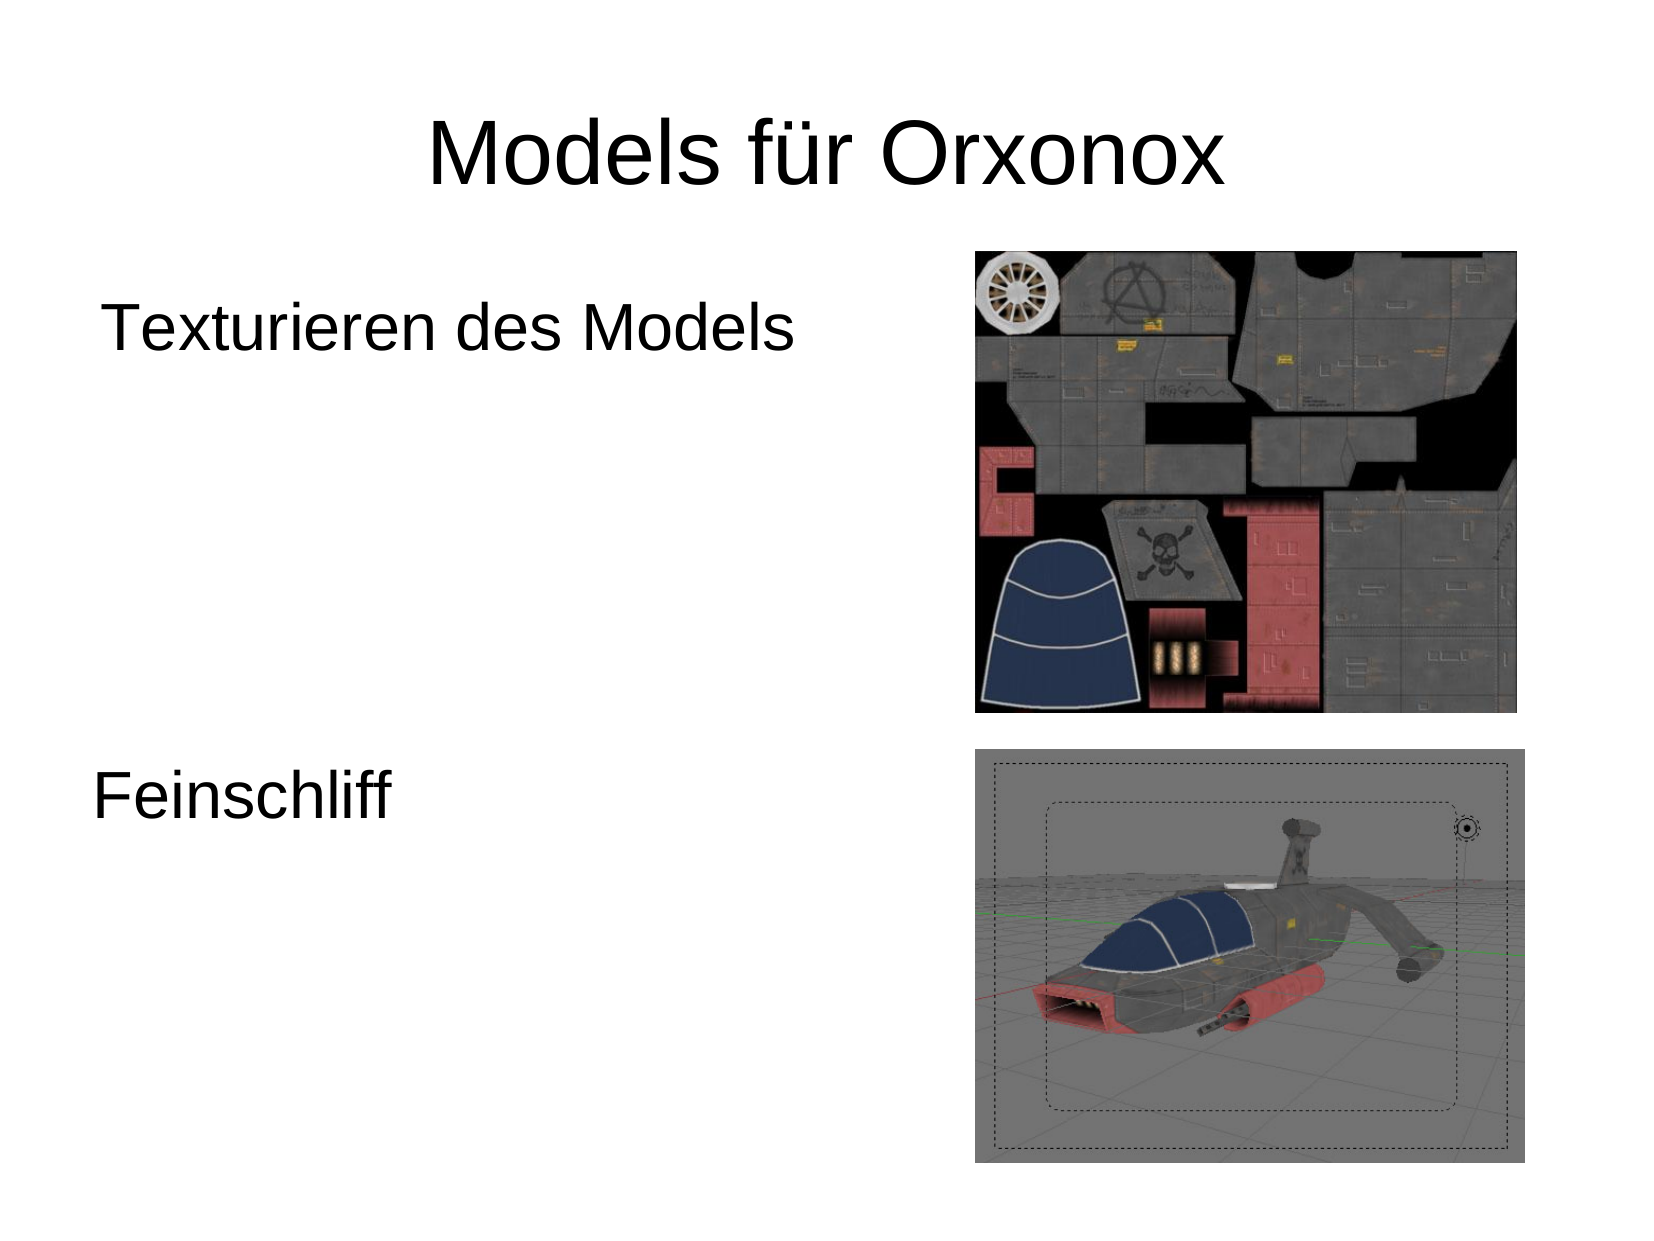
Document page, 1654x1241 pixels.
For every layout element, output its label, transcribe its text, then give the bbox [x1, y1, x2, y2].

picture [975, 749, 1525, 1163]
picture [975, 251, 1517, 713]
list Feinschliff [75, 757, 802, 1106]
list Texturieren des Models [82, 290, 809, 638]
title Models für Orxonox [82, 49, 1571, 257]
